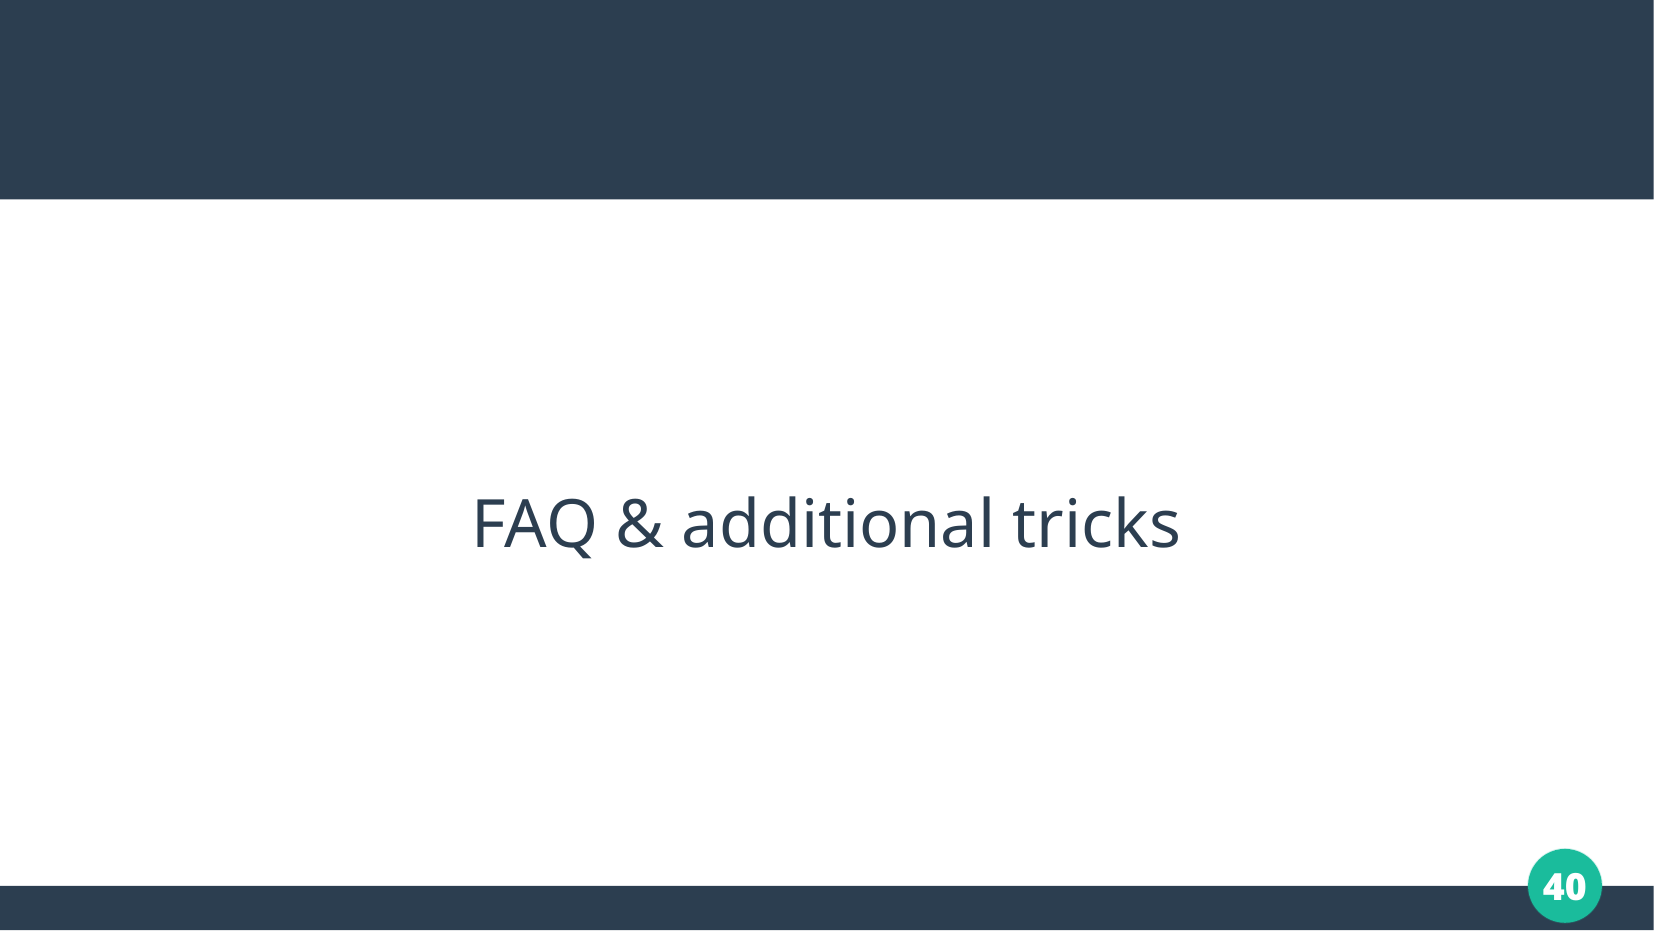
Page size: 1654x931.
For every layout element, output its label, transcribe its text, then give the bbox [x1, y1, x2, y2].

subtitle FAQ & additional tricks [59, 247, 1595, 795]
